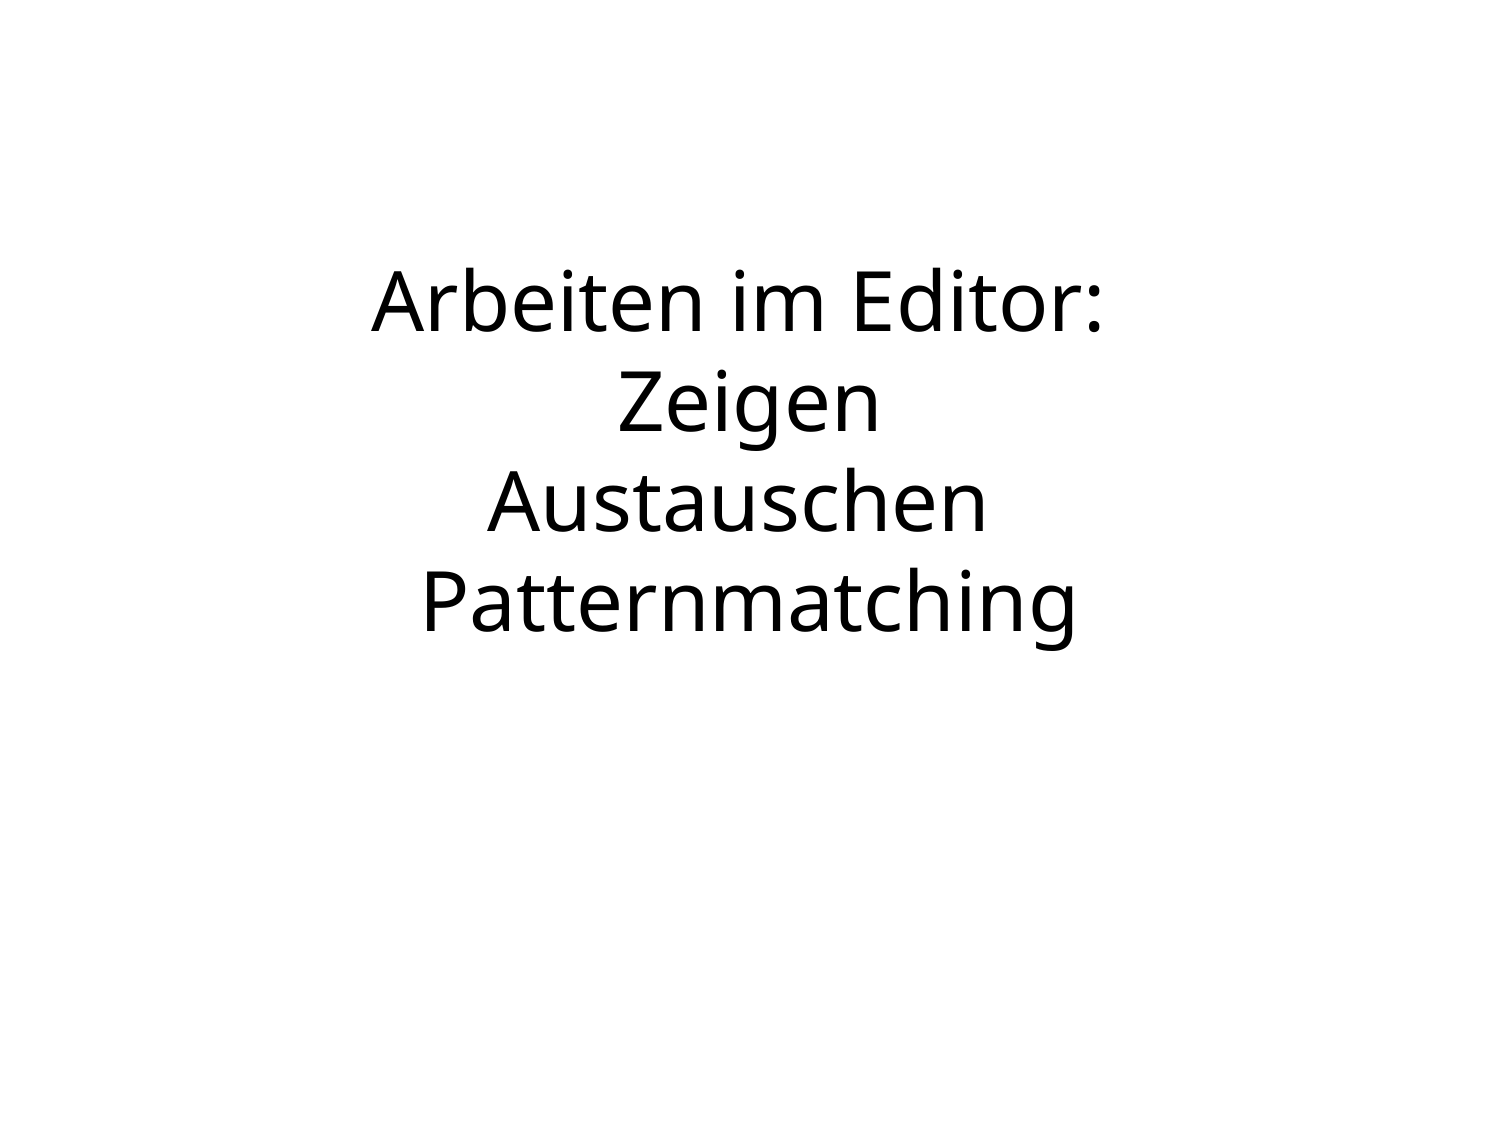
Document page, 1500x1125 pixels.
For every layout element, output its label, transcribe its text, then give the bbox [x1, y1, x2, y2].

text_box Arbeiten im Editor: Zeigen Austauschen Patternmatching [75, 45, 1426, 851]
